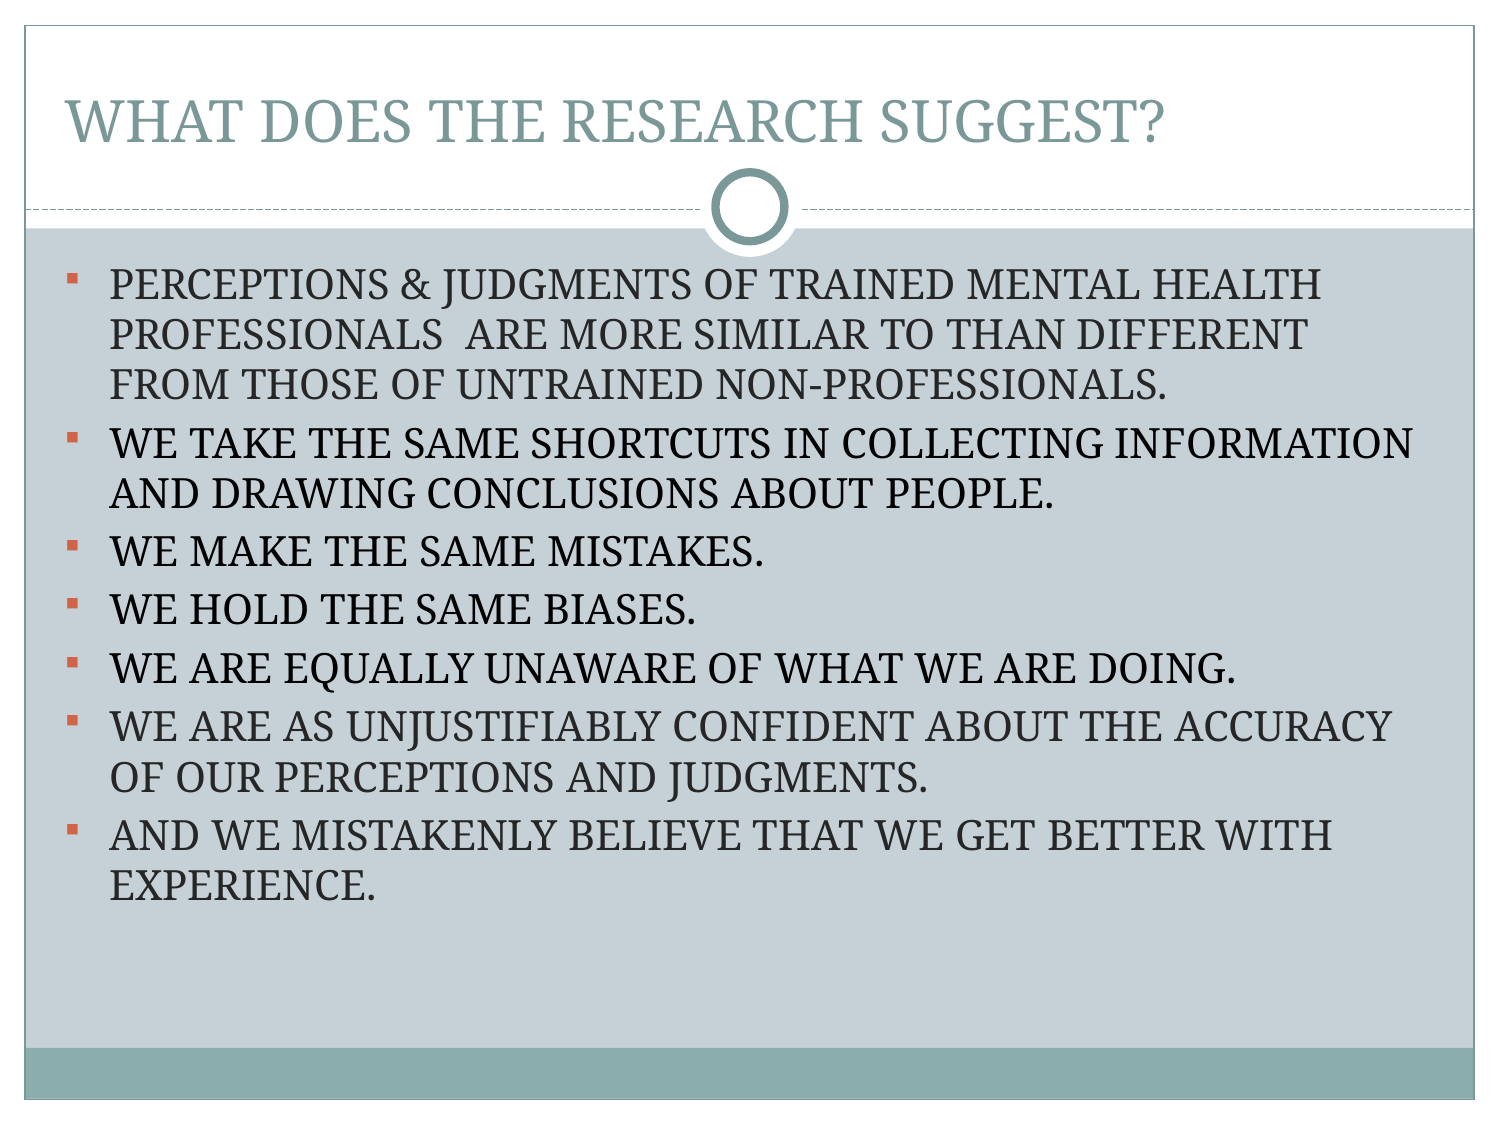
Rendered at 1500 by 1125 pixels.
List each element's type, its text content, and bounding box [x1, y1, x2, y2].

title WHAT DOES THE RESEARCH SUGGEST? [49, 37, 1450, 162]
list PERCEPTIONS & JUDGMENTS OF TRAINED MENTAL HEALTH PROFESSIONALS ARE MORE SIMILAR TO THAN DIFFERENT FROM THOSE OF UNTRAINED NON-PROFESSIONALS. WE TAKE THE SAME SHORTCUTS IN COLLECTING INFORMATION AND DRAWING CONCLUSIONS ABOUT PEOPLE. WE MAKE THE SAME MISTAKES. WE HOLD THE SAME BIASES. WE ARE EQUALLY UNAWARE OF WHAT WE ARE DOING. WE ARE AS UNJUSTIFIABLY CONFIDENT ABOUT THE ACCURACY OF OUR PERCEPTIONS AND JUDGMENTS. AND WE MISTAKENLY BELIEVE THAT WE GET BETTER WITH EXPERIENCE. [49, 250, 1445, 1001]
